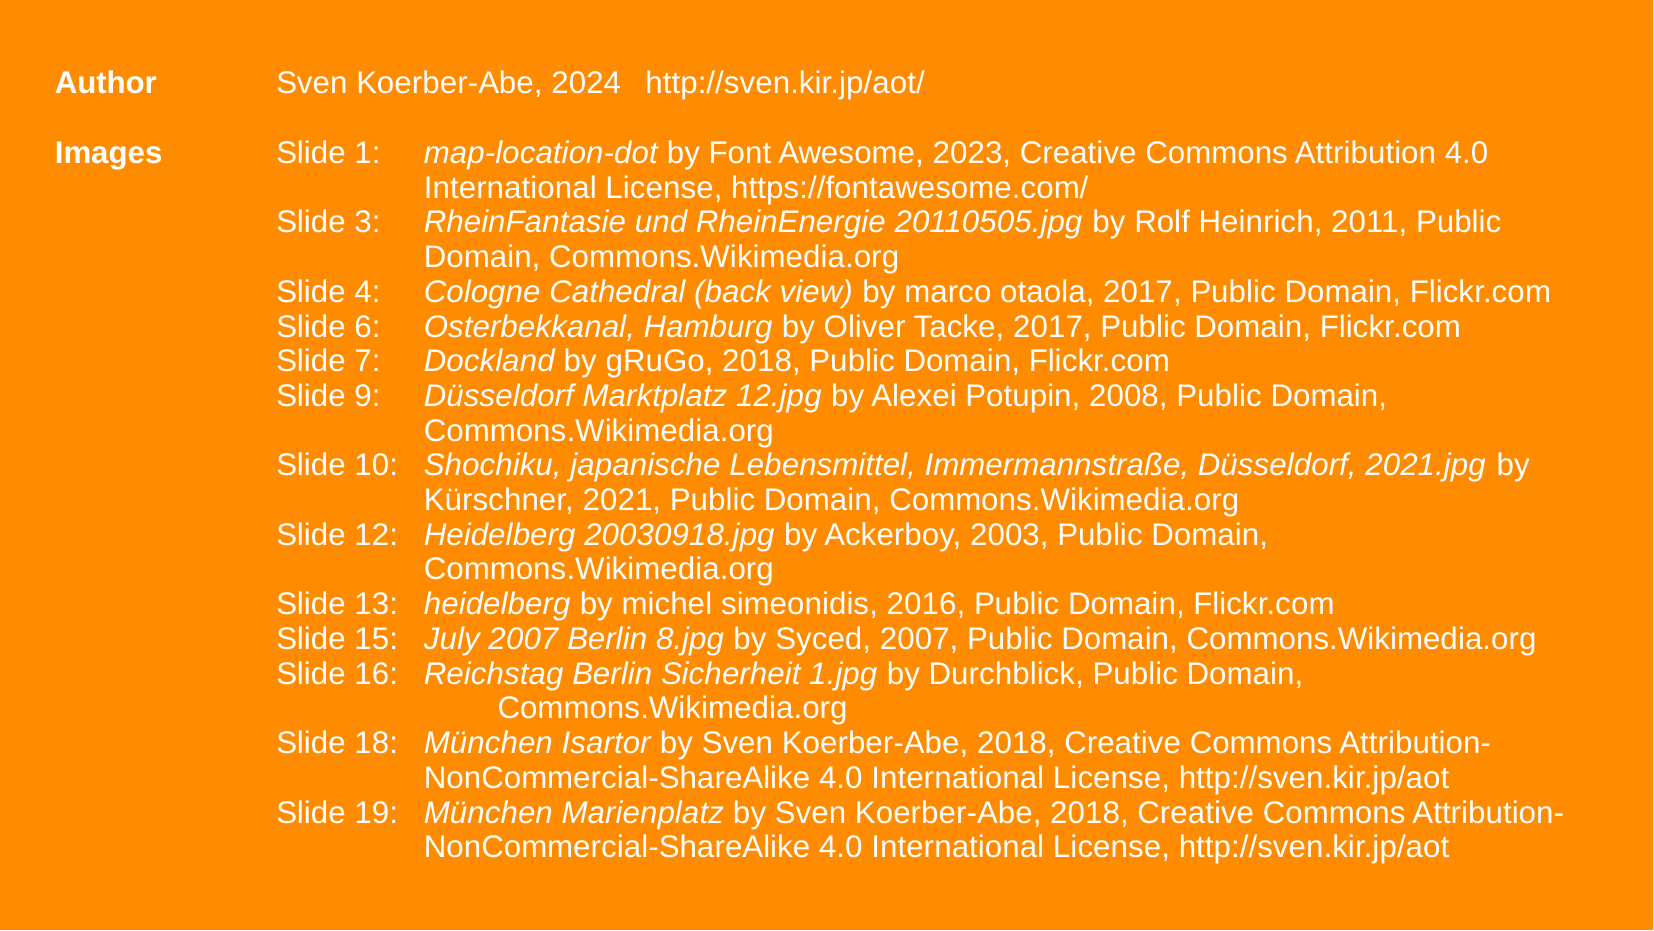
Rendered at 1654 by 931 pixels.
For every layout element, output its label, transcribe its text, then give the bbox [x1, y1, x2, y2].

text_box Author Sven Koerber-Abe, 2024 http://sven.kir.jp/aot/ Images Slide 1: map-location-dot by Font Awesome, 2023, Creative Commons Attribution 4.0 International License, https://fontawesome.com/ Slide 3: RheinFantasie und RheinEnergie 20110505.jpg by Rolf Heinrich, 2011, Public Domain, Commons.Wikimedia.org Slide 4: Cologne Cathedral (back view) by marco otaola, 2017, Public Domain, Flickr.com Slide 6: Osterbekkanal, Hamburg by Oliver Tacke, 2017, Public Domain, Flickr.com Slide 7: Dockland by gRuGo, 2018, Public Domain, Flickr.com Slide 9: Düsseldorf Marktplatz 12.jpg by Alexei Potupin, 2008, Public Domain, Commons.Wikimedia.org Slide 10: Shochiku, japanische Lebensmittel, Immermannstraße, Düsseldorf, 2021.jpg by Kürschner, 2021, Public Domain, Commons.Wikimedia.org Slide 12: Heidelberg 20030918.jpg by Ackerboy, 2003, Public Domain, Commons.Wikimedia.org Slide 13: heidelberg by michel simeonidis, 2016, Public Domain, Flickr.com Slide 15: July 2007 Berlin 8.jpg by Syced, 2007, Public Domain, Commons.Wikimedia.org Slide 16: Reichstag Berlin Sicherheit 1.jpg by Durchblick, Public Domain, Commons.Wikimedia.org Slide 18: München Isartor by Sven Koerber-Abe, 2018, Creative Commons Attribution- NonCommercial-ShareAlike 4.0 International License, http://sven.kir.jp/aot Slide 19: München Marienplatz by Sven Koerber-Abe, 2018, Creative Commons Attribution- NonCommercial-ShareAlike 4.0 International License, http://sven.kir.jp/aot [40, 58, 1614, 872]
